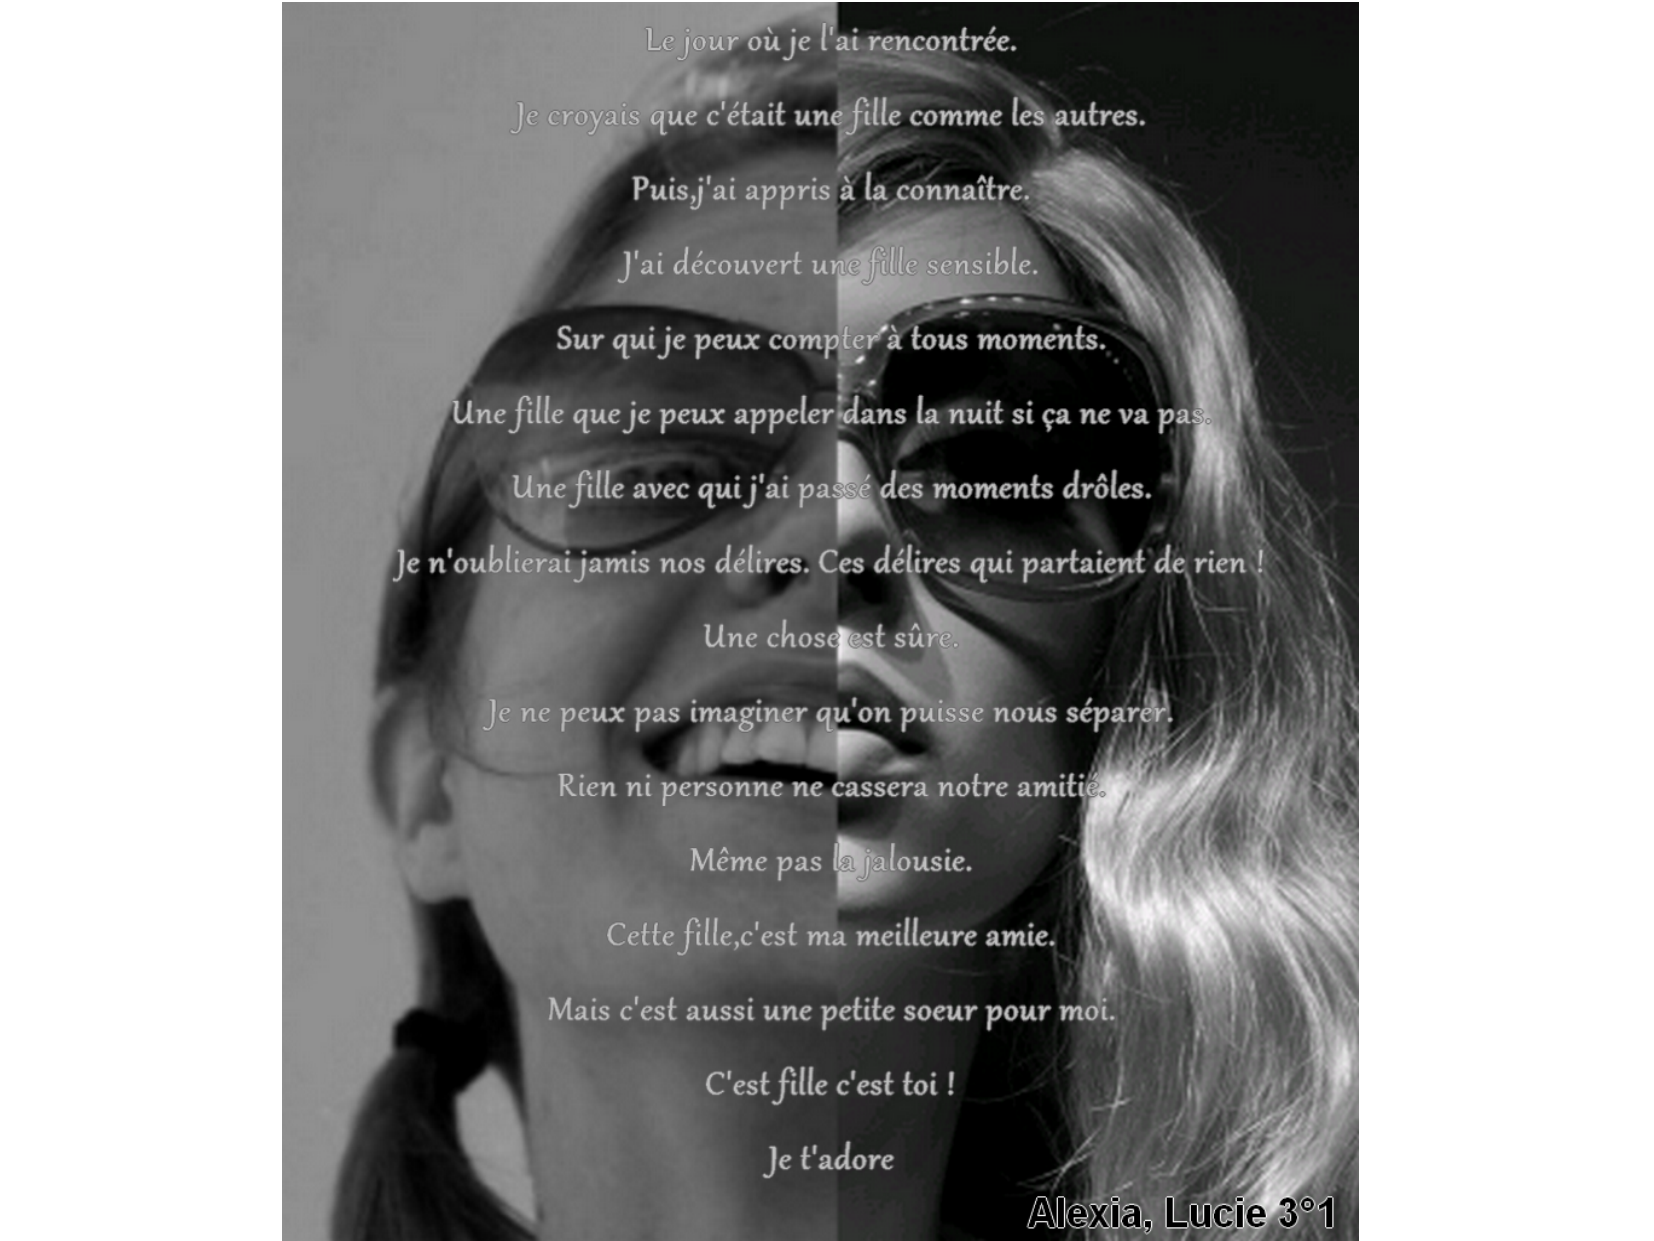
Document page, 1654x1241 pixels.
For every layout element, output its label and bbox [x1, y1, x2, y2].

picture [282, 2, 1359, 1241]
